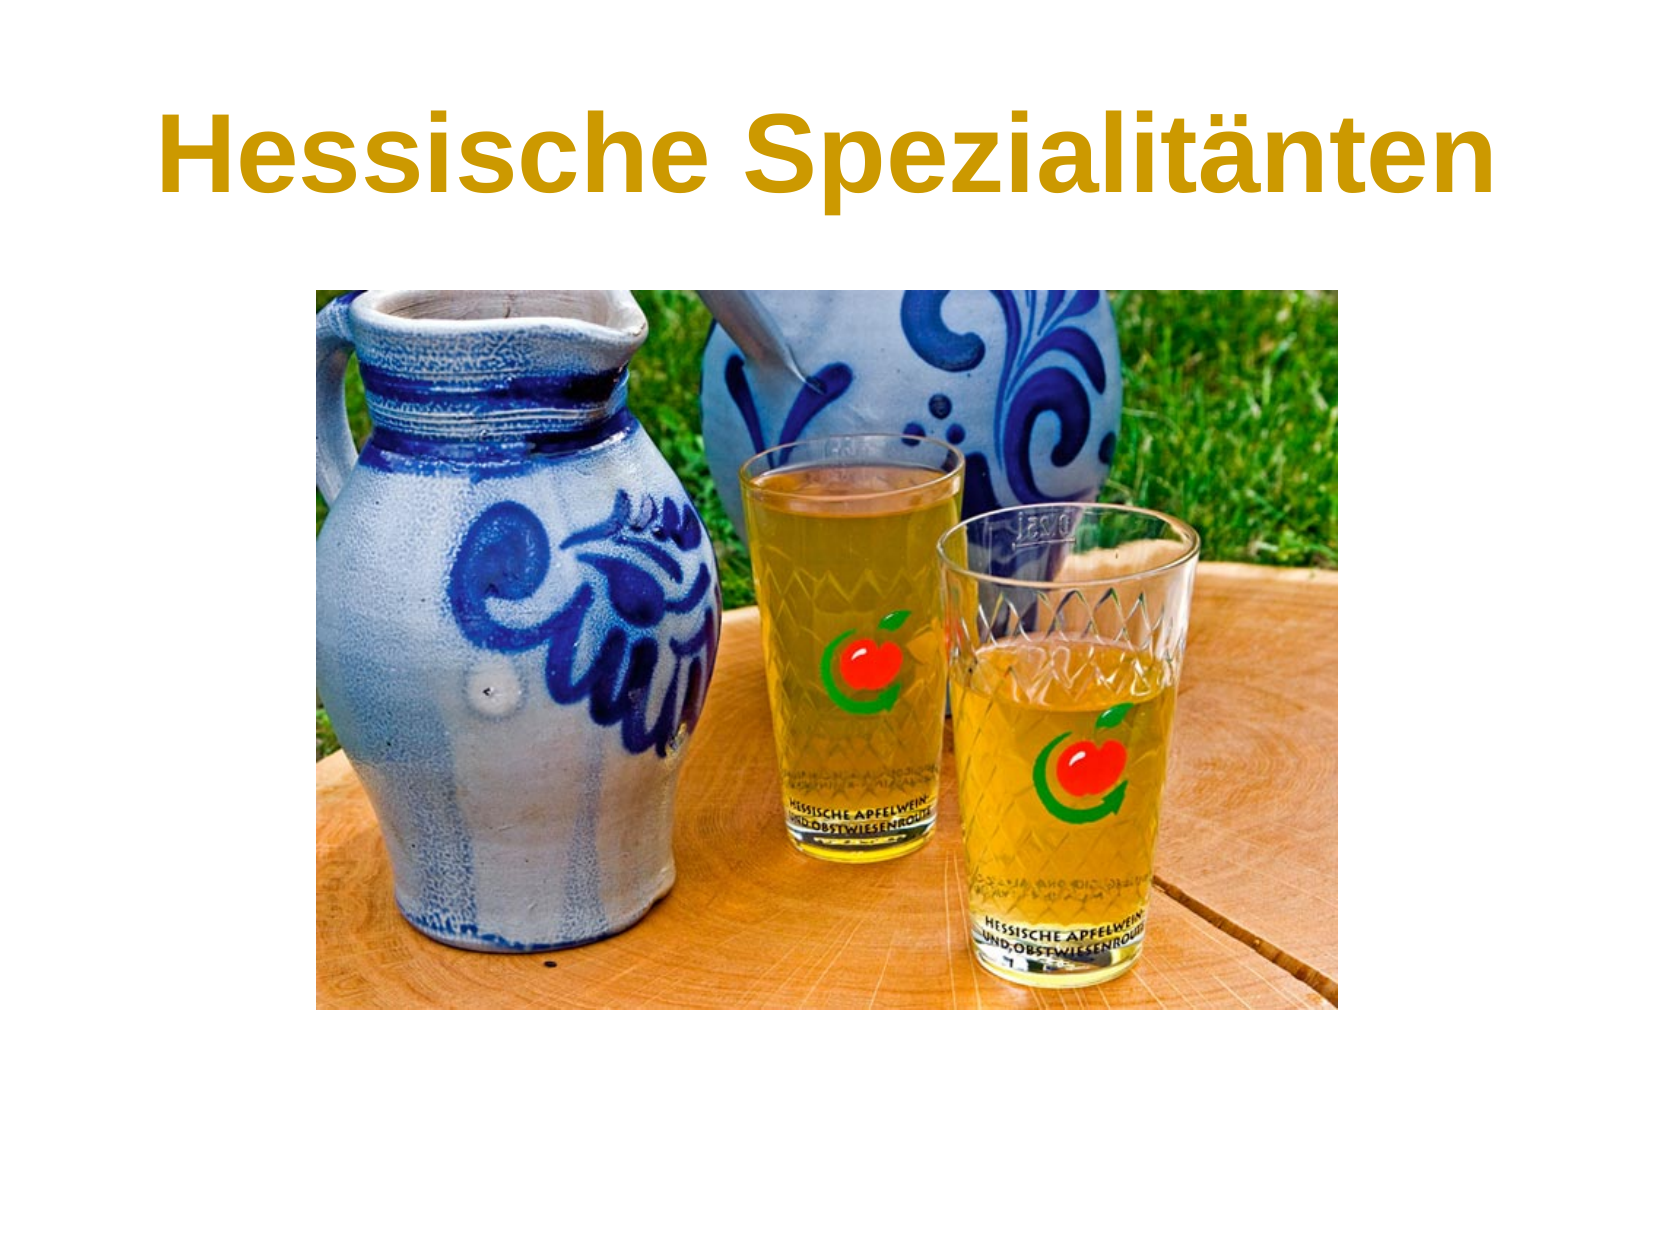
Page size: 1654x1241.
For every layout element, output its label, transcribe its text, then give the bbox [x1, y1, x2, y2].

title Hessische Spezialitänten [82, 49, 1571, 257]
picture [316, 290, 1338, 1010]
